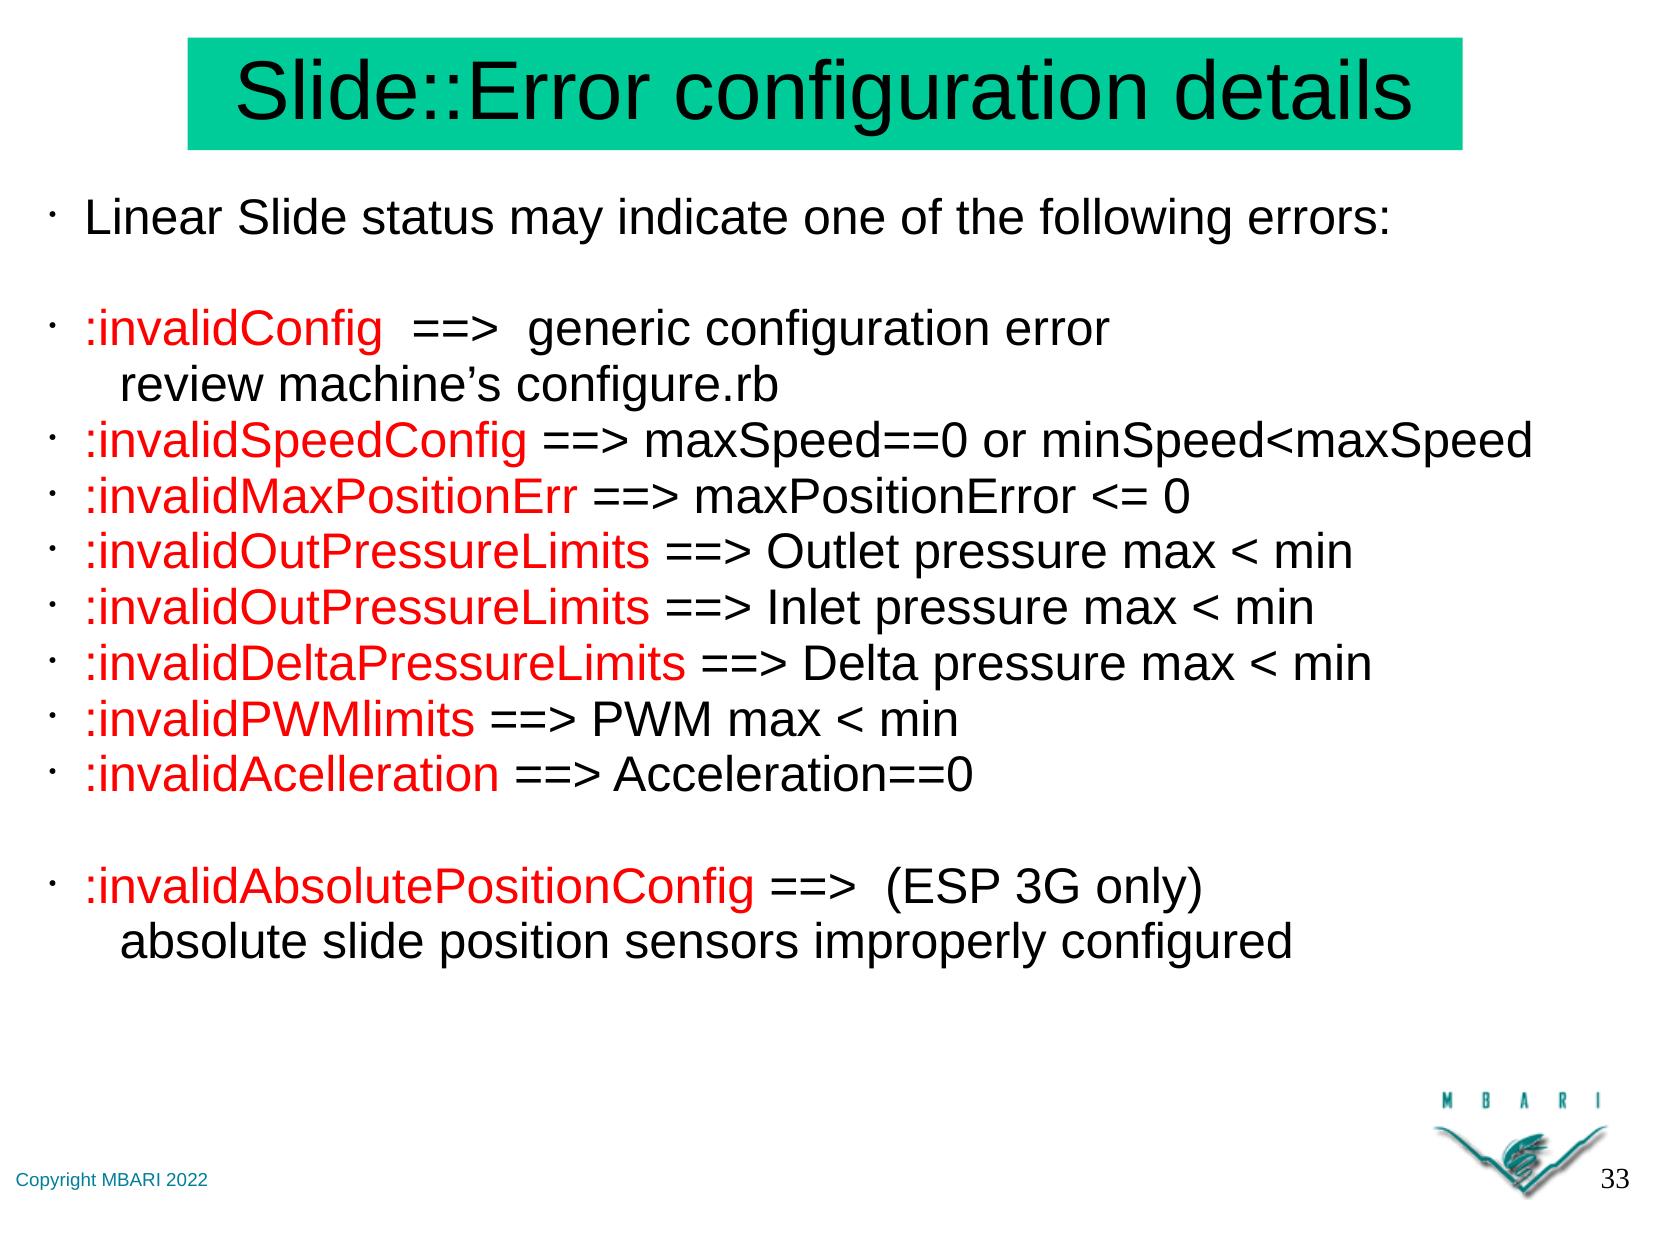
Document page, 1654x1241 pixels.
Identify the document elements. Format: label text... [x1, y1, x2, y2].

picture [1426, 1091, 1613, 1200]
text_box Linear Slide status may indicate one of the following errors: :invalidConfig ==> generic configuration error review machine’s configure.rb :invalidSpeedConfig ==> maxSpeed==0 or minSpeed<maxSpeed :invalidMaxPositionErr ==> maxPositionError <= 0 :invalidOutPressureLimits ==> Outlet pressure max < min :invalidOutPressureLimits ==> Inlet pressure max < min :invalidDeltaPressureLimits ==> Delta pressure max < min :invalidPWMlimits ==> PWM max < min :invalidAcelleration ==> Acceleration==0 :invalidAbsolutePositionConfig ==> (ESP 3G only) absolute slide position sensors improperly configured [0, 181, 1654, 1089]
text_box Slide::Error configuration details [187, 37, 1463, 151]
